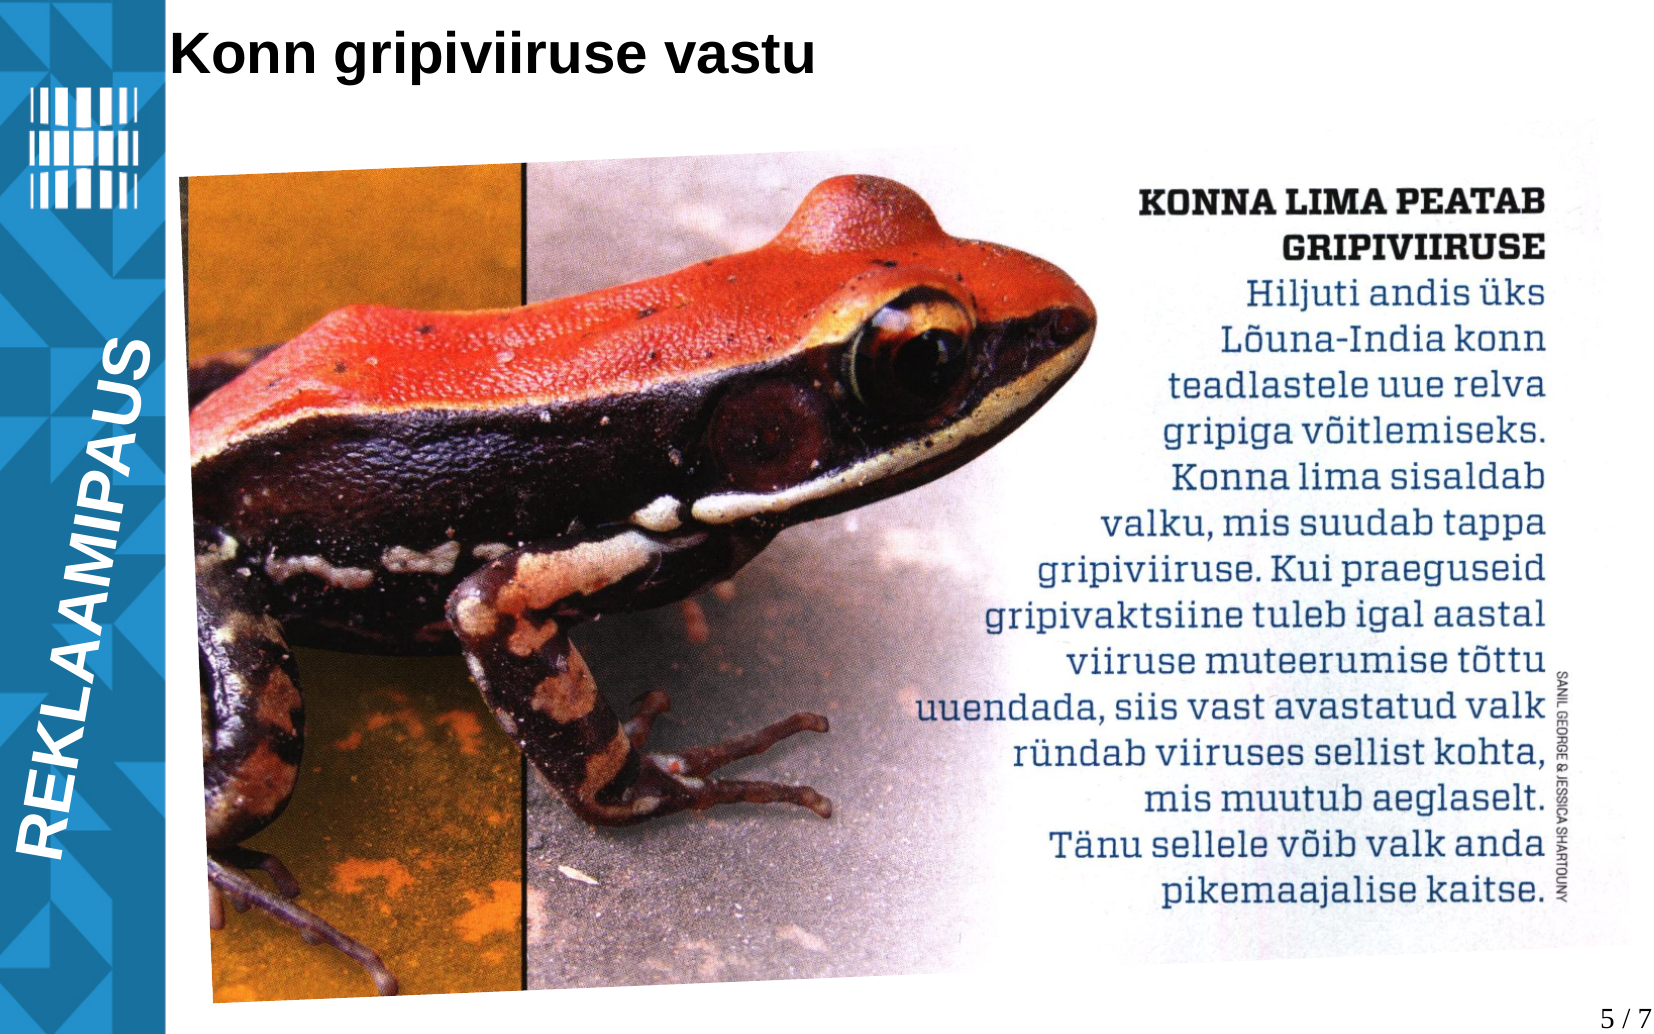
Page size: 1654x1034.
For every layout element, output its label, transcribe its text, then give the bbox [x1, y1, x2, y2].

title Konn gripiviiruse vastu [169, 11, 1571, 95]
picture [178, 118, 1632, 1004]
